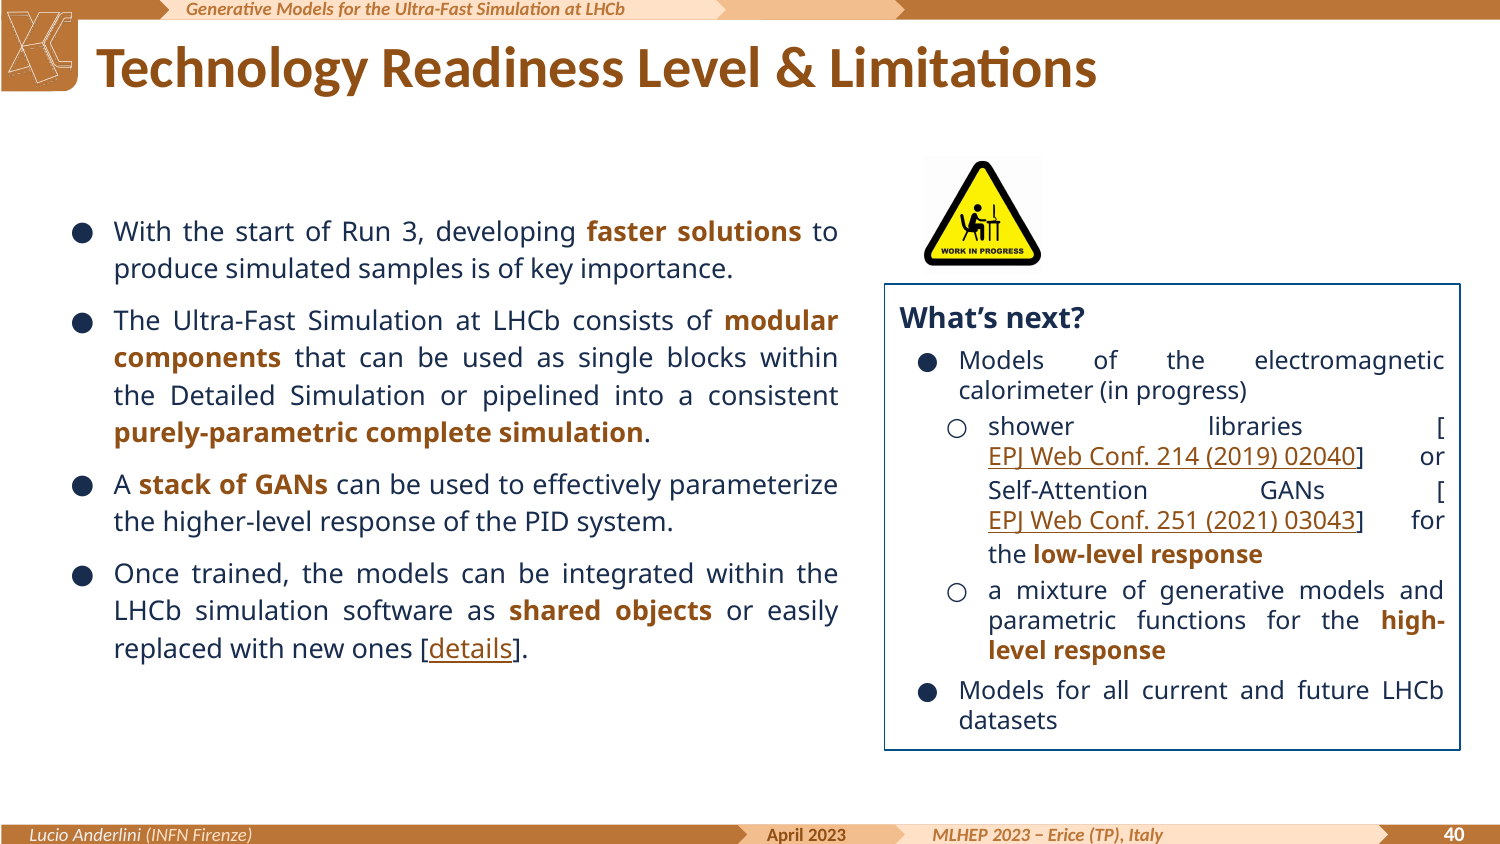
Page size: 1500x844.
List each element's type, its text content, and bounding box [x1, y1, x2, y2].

picture [923, 156, 1042, 275]
text_box What’s next? Models of the electromagnetic calorimeter (in progress) shower libraries [EPJ Web Conf. 214 (2019) 02040] or Self-Attention GANs [EPJ Web Conf. 251 (2021) 03043] for the low-level response a mixture of generative models and parametric functions for the high-level response Models for all current and future LHCb datasets [884, 284, 1461, 750]
text_box With the start of Run 3, developing faster solutions to produce simulated samples is of key importance. The Ultra-Fast Simulation at LHCb consists of modular components that can be used as single blocks within the Detailed Simulation or pipelined into a consistent purely-parametric complete simulation. A stack of GANs can be used to effectively parameterize the higher-level response of the PID system. Once trained, the models can be integrated within the LHCb simulation software as shared objects or easily replaced with new ones [details]. [39, 194, 854, 684]
title Technology Readiness Level & Limitations [81, 14, 1480, 109]
slide_number <number> [1389, 801, 1480, 844]
